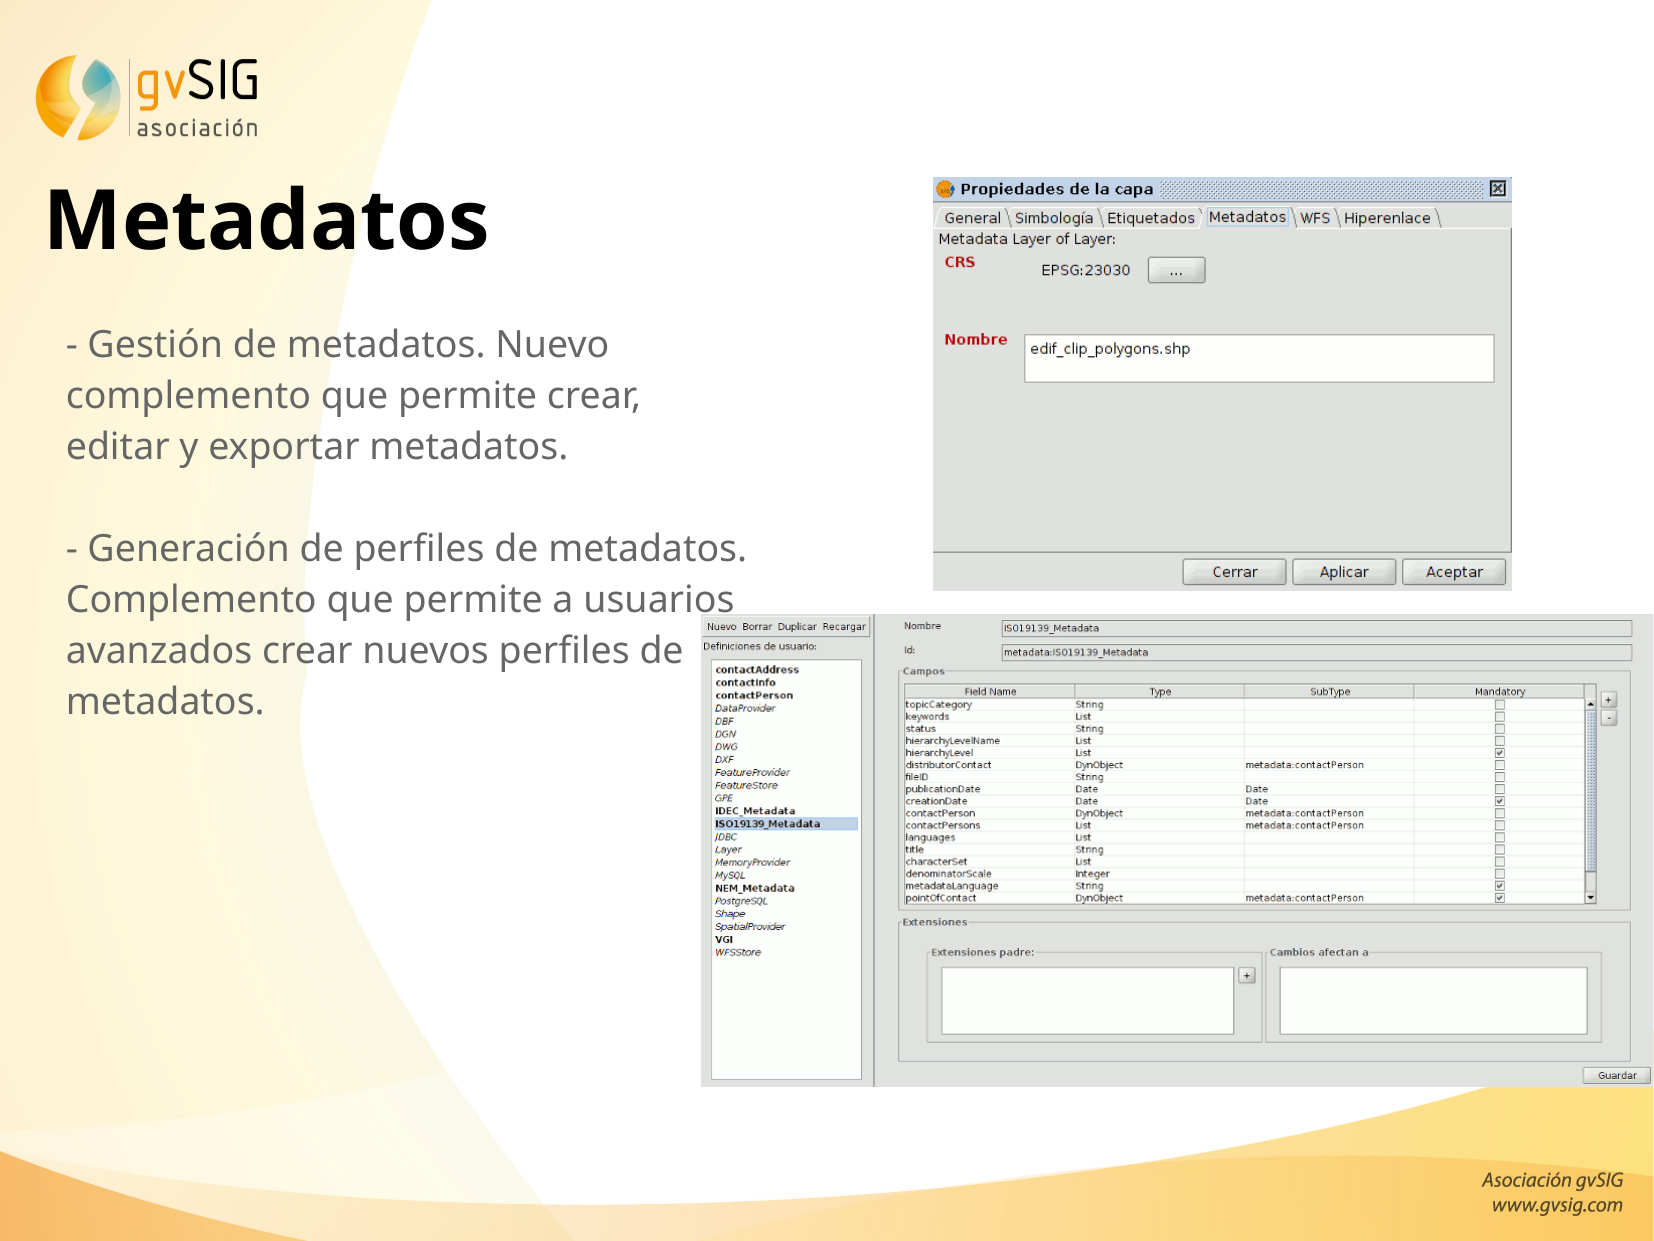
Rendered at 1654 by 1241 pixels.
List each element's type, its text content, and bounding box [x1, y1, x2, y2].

text_box - Gestión de metadatos. Nuevo complemento que permite crear, editar y exportar metadatos. - Generación de perfiles de metadatos. Complemento que permite a usuarios avanzados crear nuevos perfiles de metadatos. [51, 310, 768, 662]
picture [0, 0, 1654, 1241]
title Metadatos [43, 170, 1531, 264]
